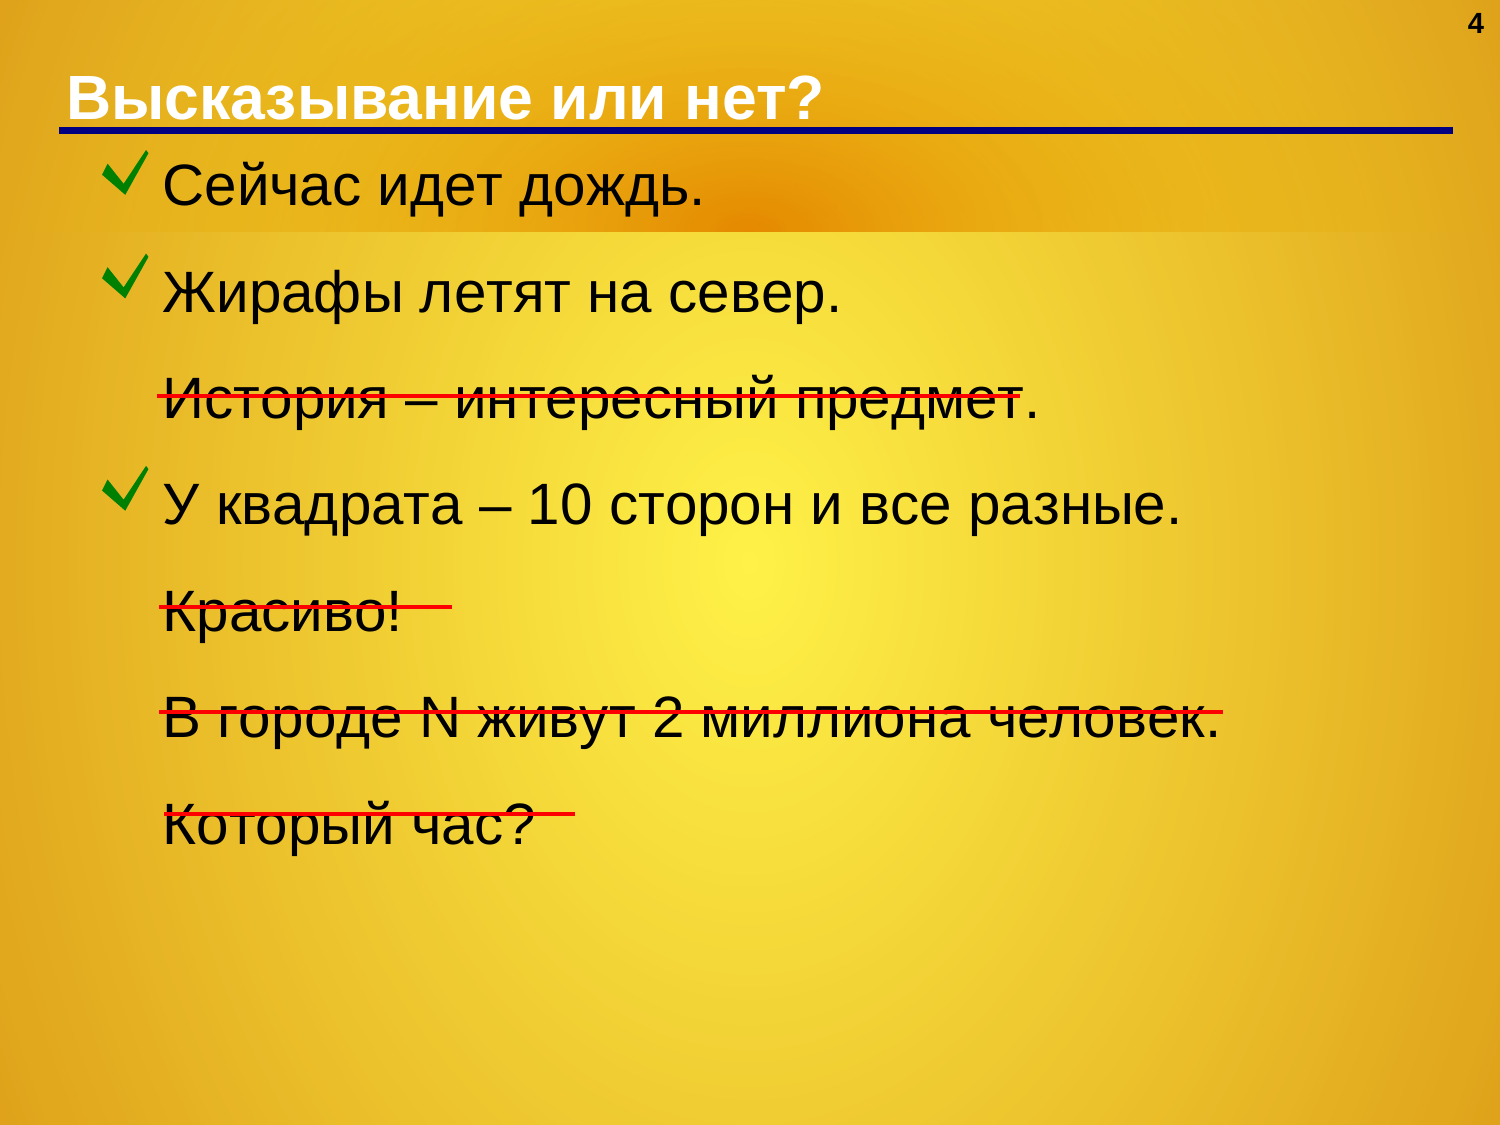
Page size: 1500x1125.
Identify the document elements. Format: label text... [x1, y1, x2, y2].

text_box Сейчас идет дождь. Жирафы летят на север. История – интересный предмет. У квадрата – 10 сторон и все разные. Красиво! В городе N живут 2 миллиона человек. Который час? [58, 139, 1394, 864]
text_box [102, 149, 149, 195]
text_box [102, 253, 149, 299]
title Высказывание или нет? [51, 49, 1426, 127]
text_box <номер> [1148, 0, 1499, 75]
text_box [102, 465, 149, 511]
